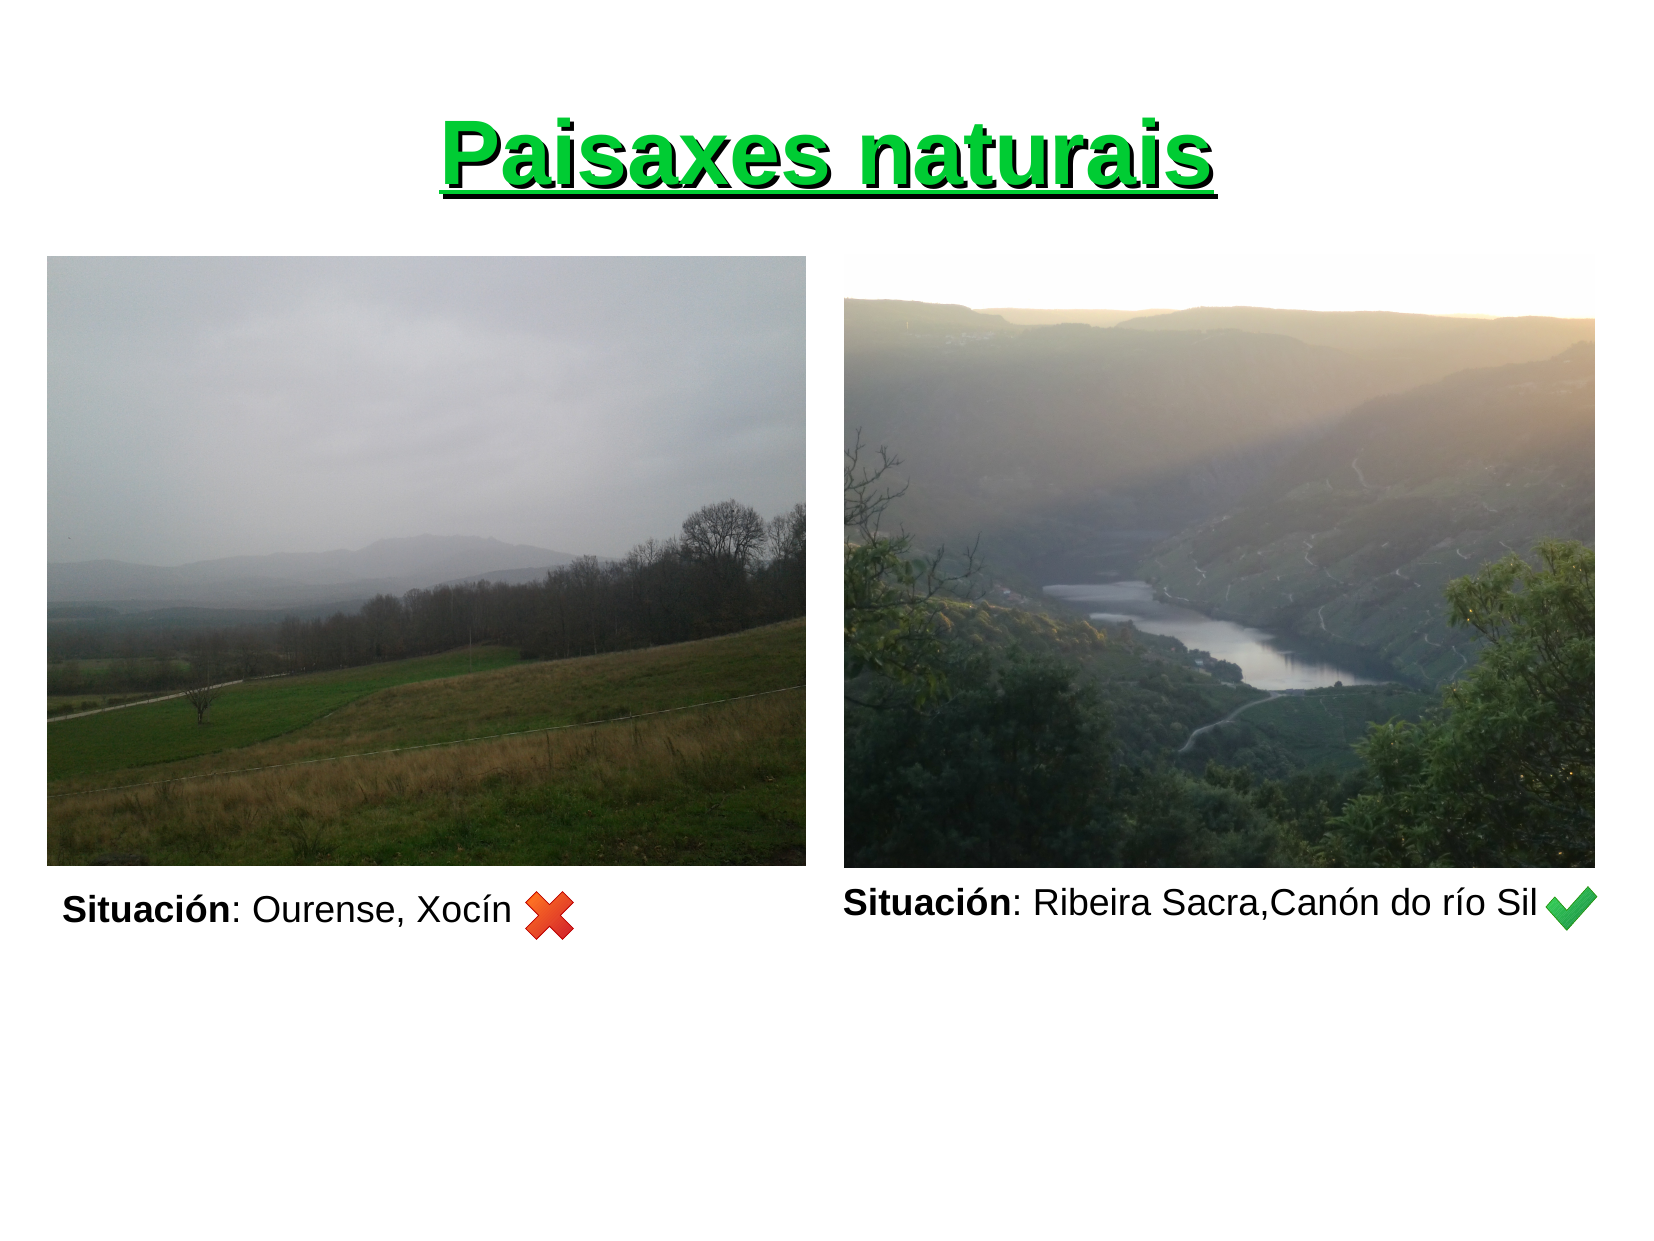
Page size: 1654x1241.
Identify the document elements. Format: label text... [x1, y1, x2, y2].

picture [47, 256, 806, 866]
title Paisaxes naturais [82, 49, 1571, 257]
text_box Situación: Ribeira Sacra,Canón do río Sil [828, 874, 1583, 973]
picture [844, 254, 1607, 947]
text_box Situación: Ourense, Xocín [47, 881, 528, 981]
picture [507, 874, 591, 957]
